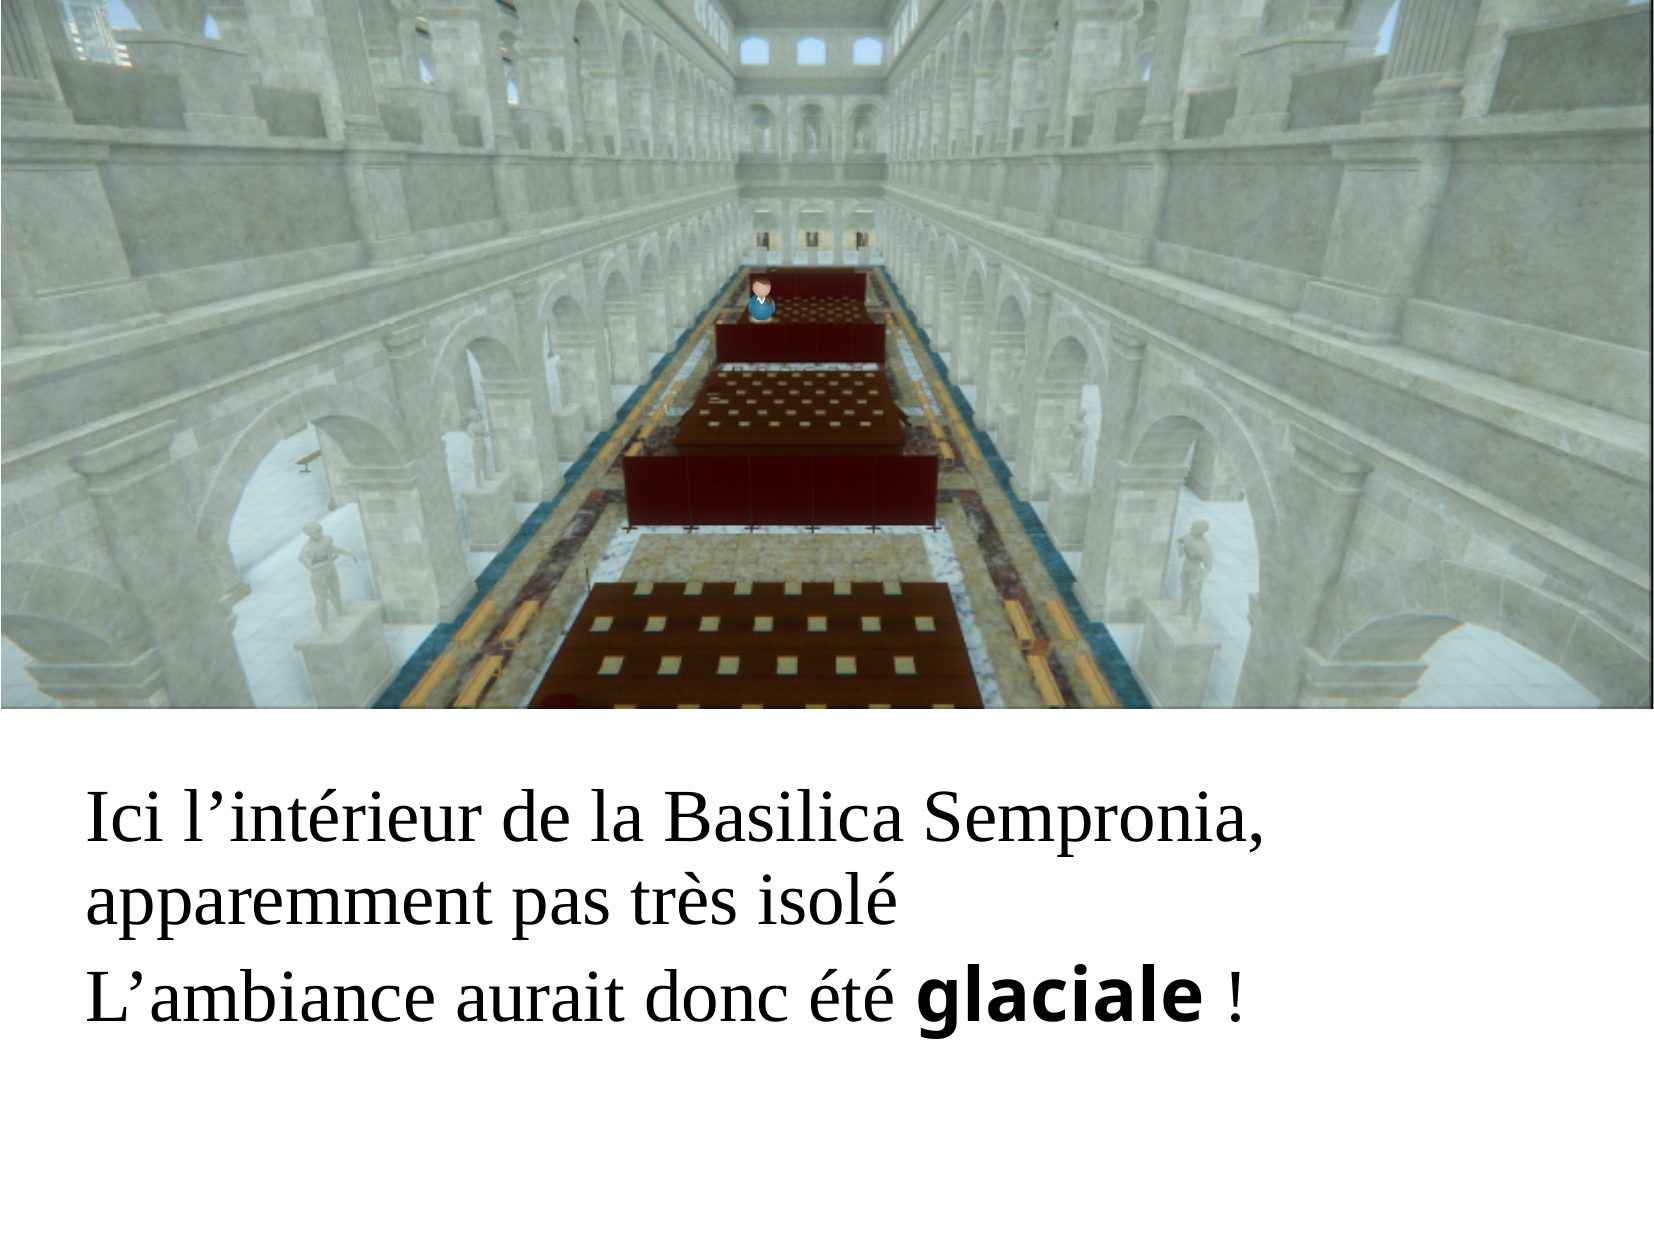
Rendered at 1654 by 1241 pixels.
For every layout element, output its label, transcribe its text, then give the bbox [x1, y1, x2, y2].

text_box Ici l’intérieur de la Basilica Sempronia, apparemment pas très isolé L’ambiance aurait donc été glaciale ! [70, 767, 1418, 1049]
picture [1, 0, 1654, 709]
